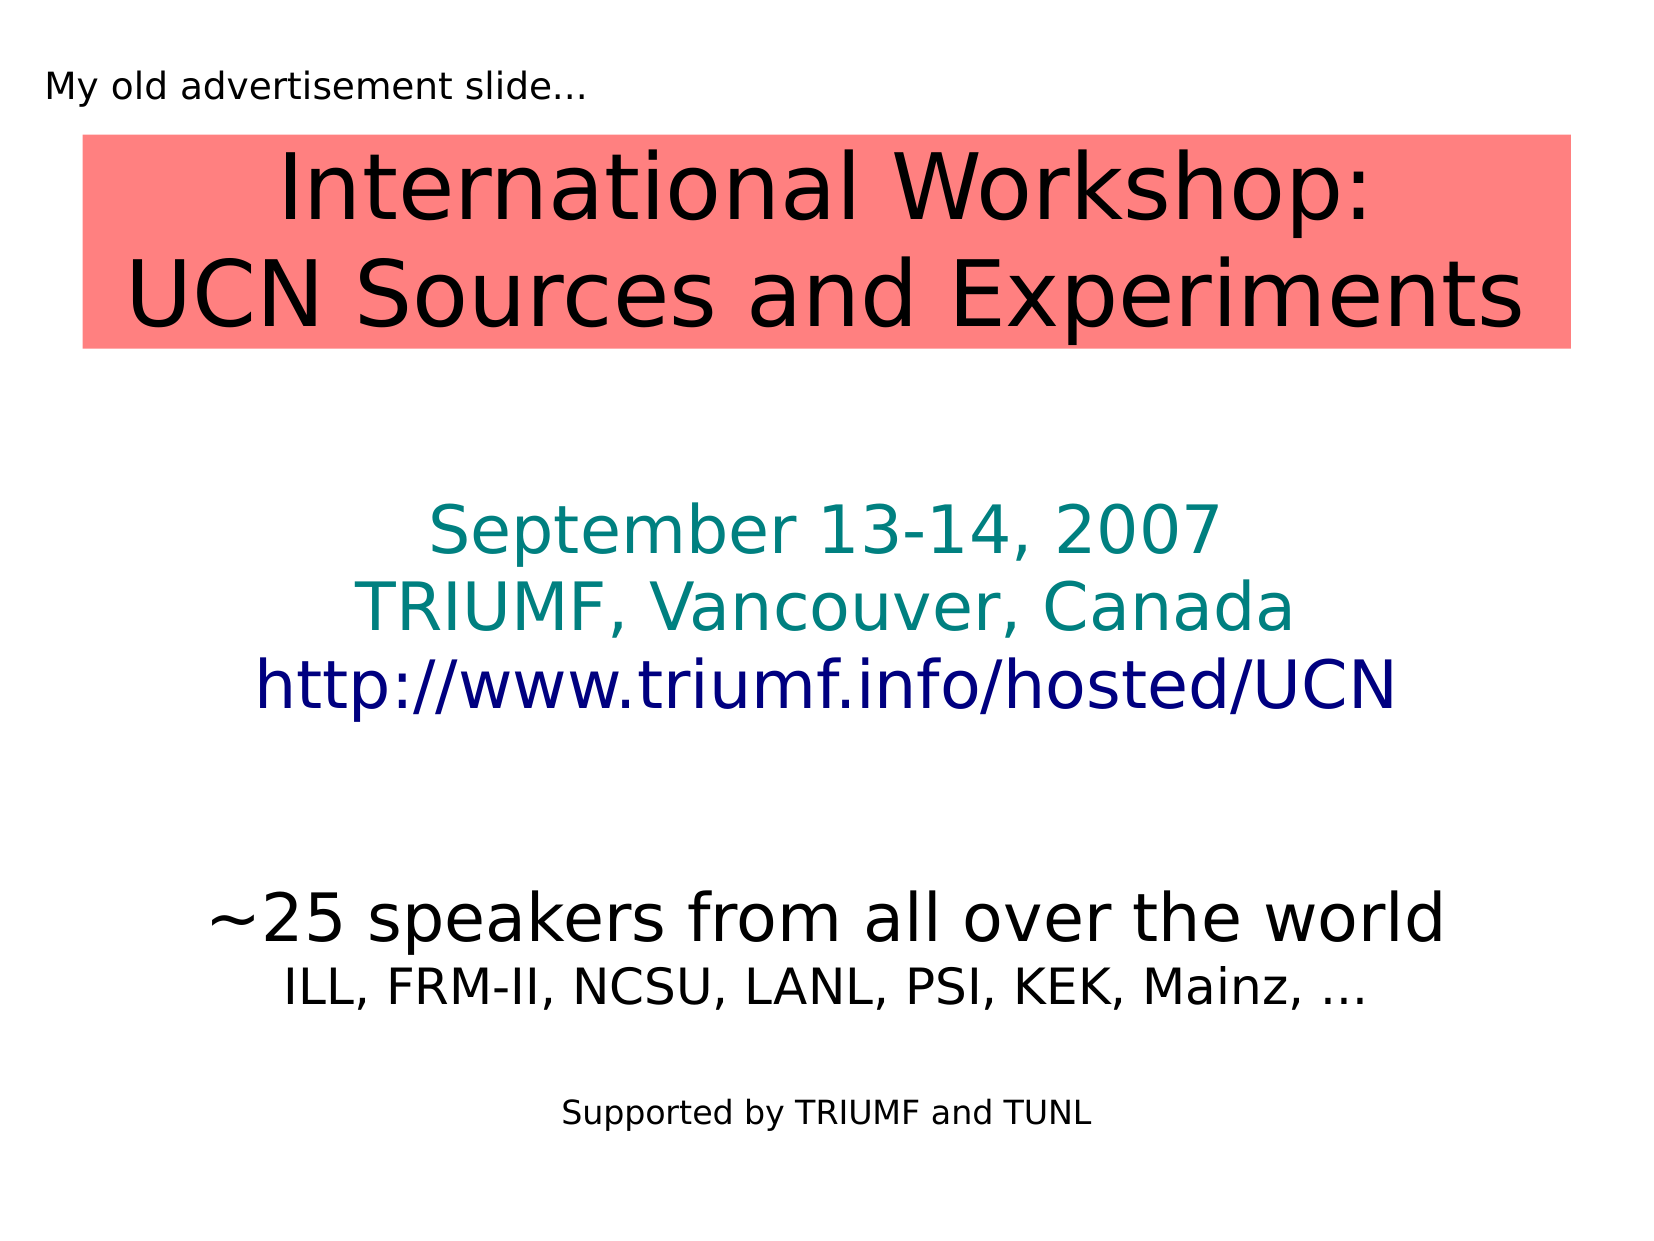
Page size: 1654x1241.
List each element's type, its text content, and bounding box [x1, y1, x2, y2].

subtitle September 13-14, 2007 TRIUMF, Vancouver, Canada http://www.triumf.info/hosted/UCN ~25 speakers from all over the world ILL, FRM-II, NCSU, LANL, PSI, KEK, Mainz, ... Supported by TRIUMF and TUNL [82, 409, 1571, 1214]
title International Workshop: UCN Sources and Experiments [82, 134, 1571, 349]
text_box My old advertisement slide... [29, 57, 604, 116]
